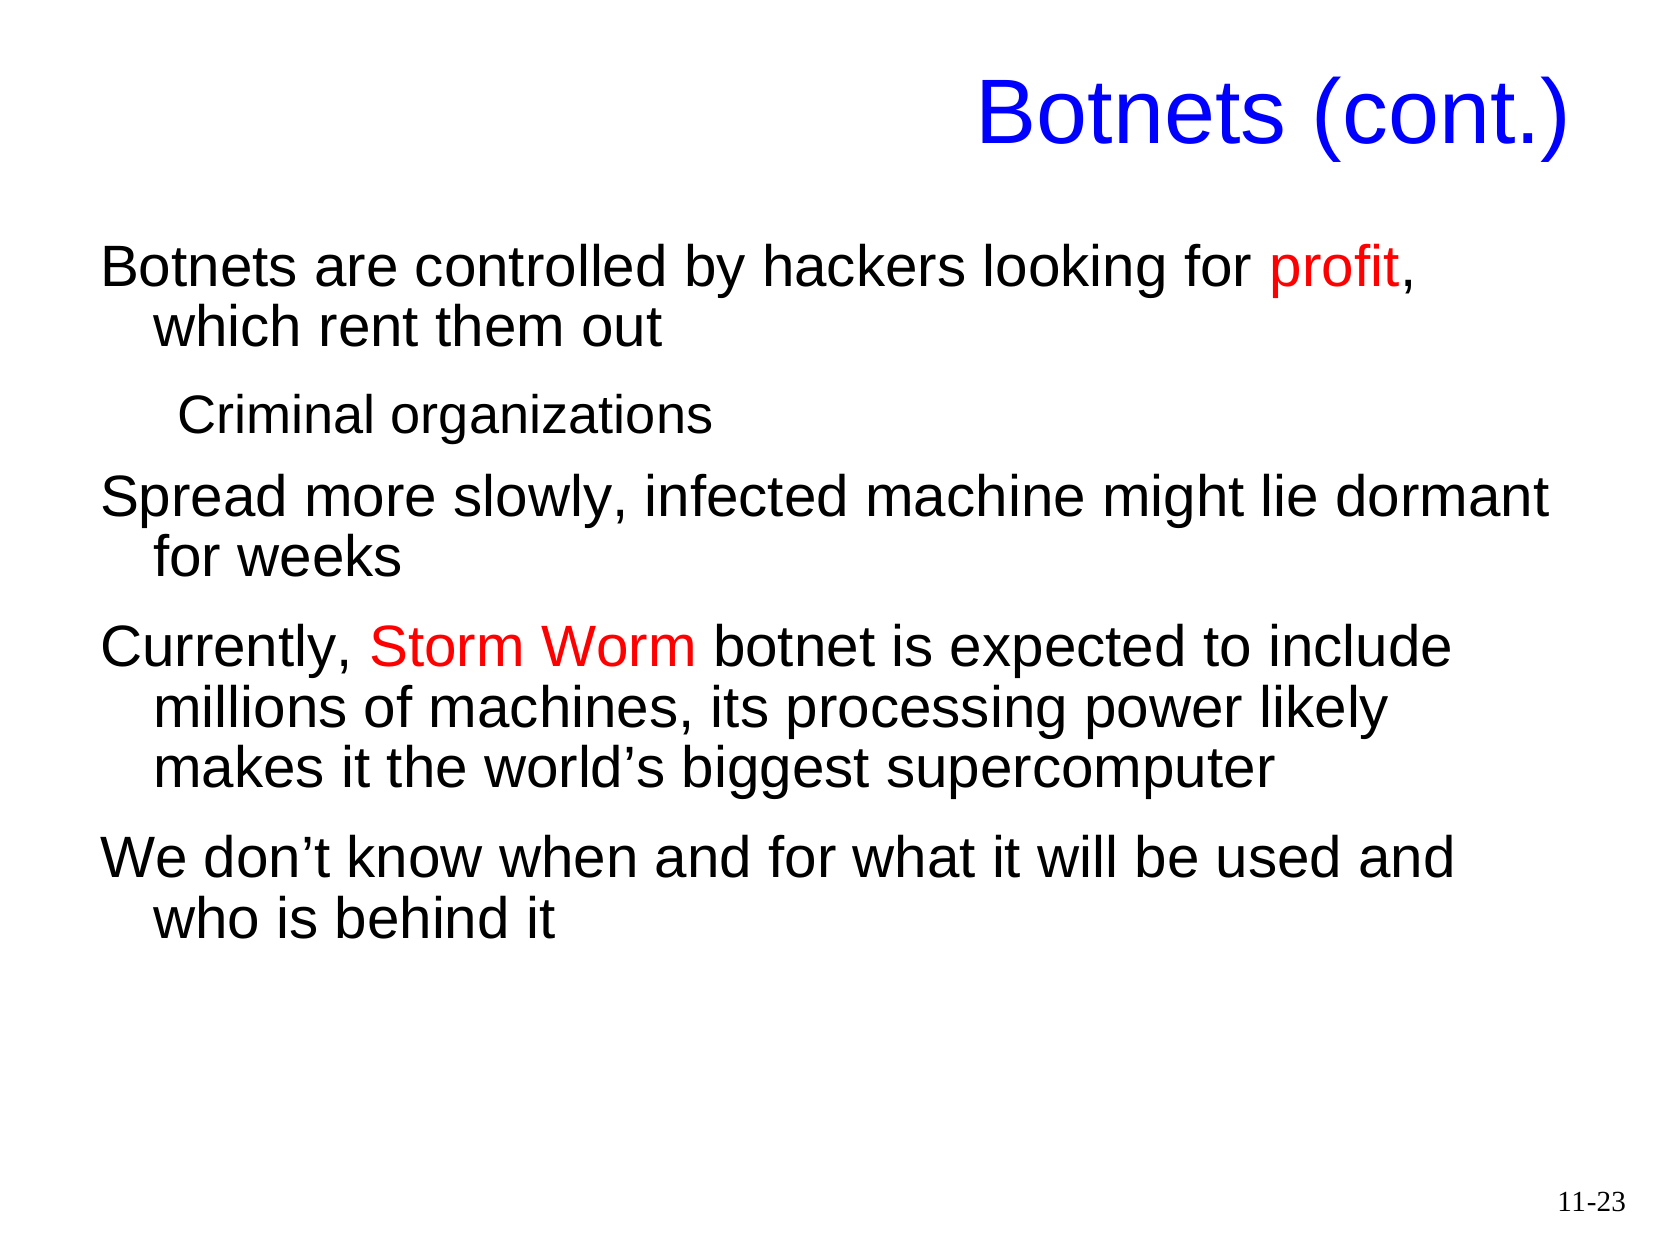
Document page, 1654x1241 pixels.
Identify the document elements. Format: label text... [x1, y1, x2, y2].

list Botnets are controlled by hackers looking for profit, which rent them out Criminal organizations Spread more slowly, infected machine might lie dormant for weeks Currently, Storm Worm botnet is expected to include millions of machines, its processing power likely makes it the world’s biggest supercomputer We don’t know when and for what it will be used and who is behind it [82, 237, 1571, 1170]
title Botnets (cont.) [84, 11, 1573, 218]
